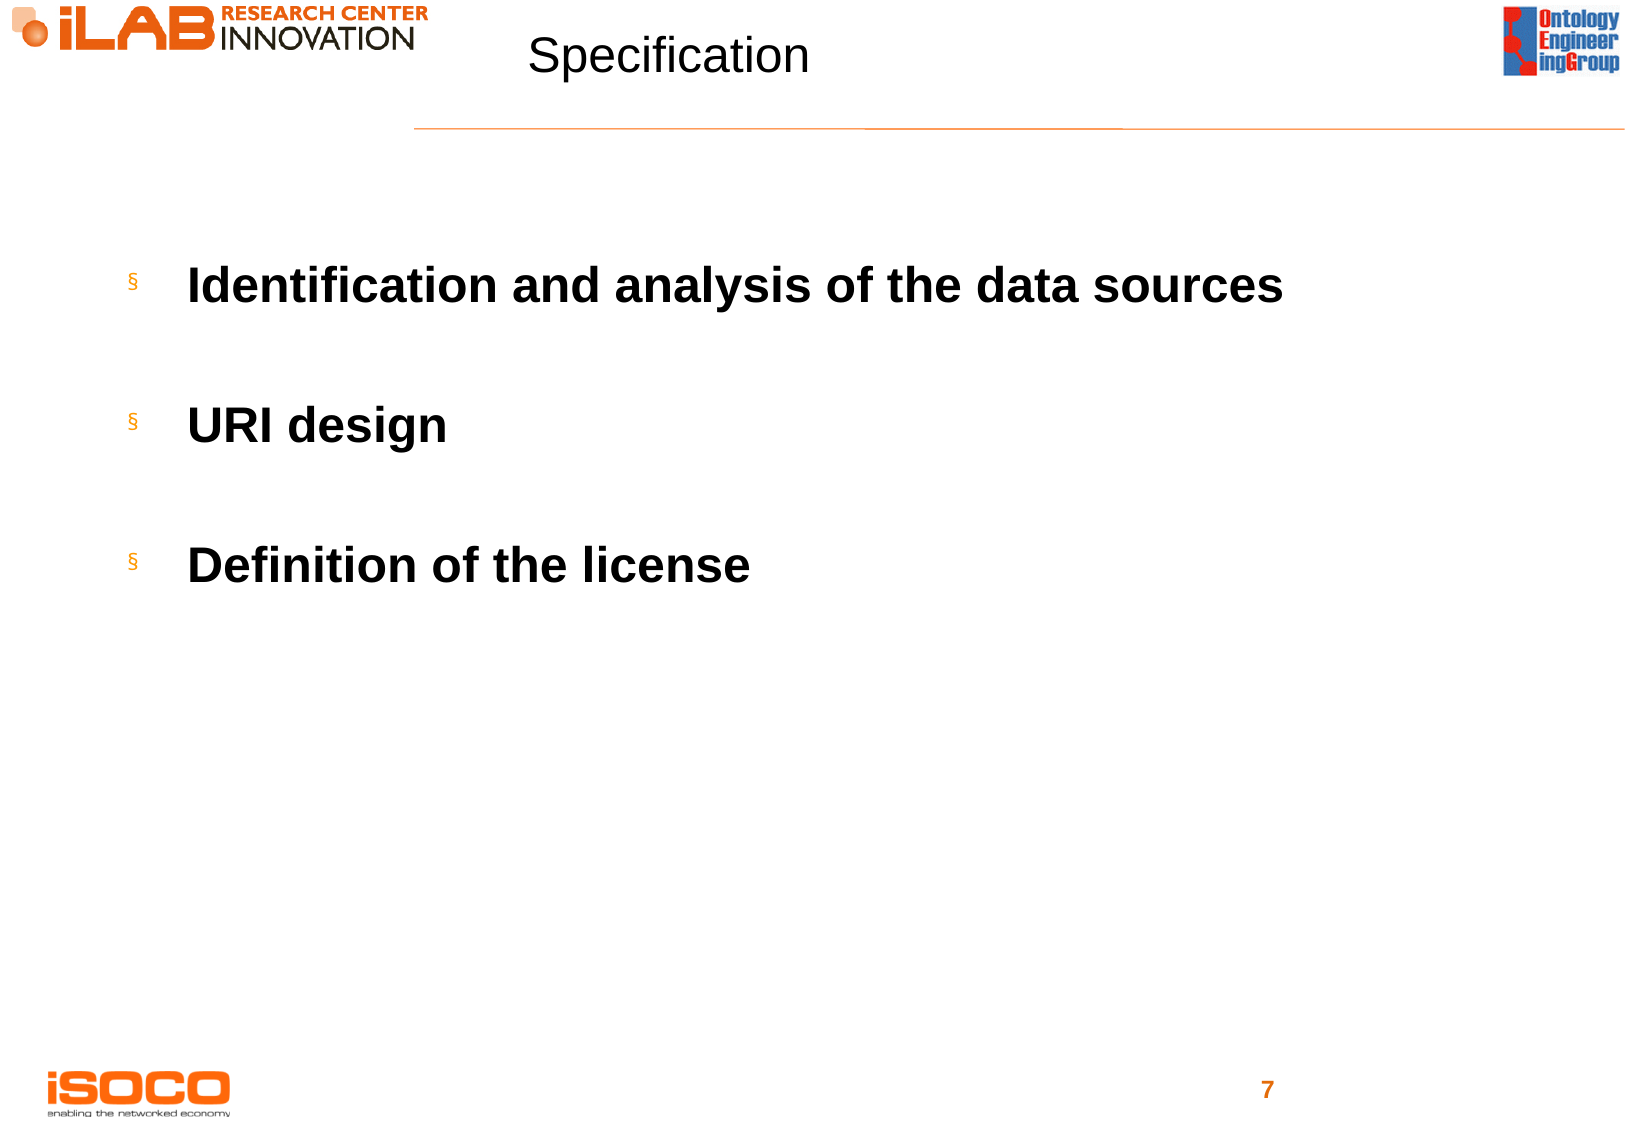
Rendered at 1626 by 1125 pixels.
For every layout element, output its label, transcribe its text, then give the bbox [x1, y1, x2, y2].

picture [1501, 5, 1620, 77]
picture [5, 0, 435, 55]
picture [47, 1071, 230, 1117]
text_box Identification and analysis of the data sources URI design Definition of the license [112, 174, 1388, 1038]
list Specification [452, 14, 1501, 65]
